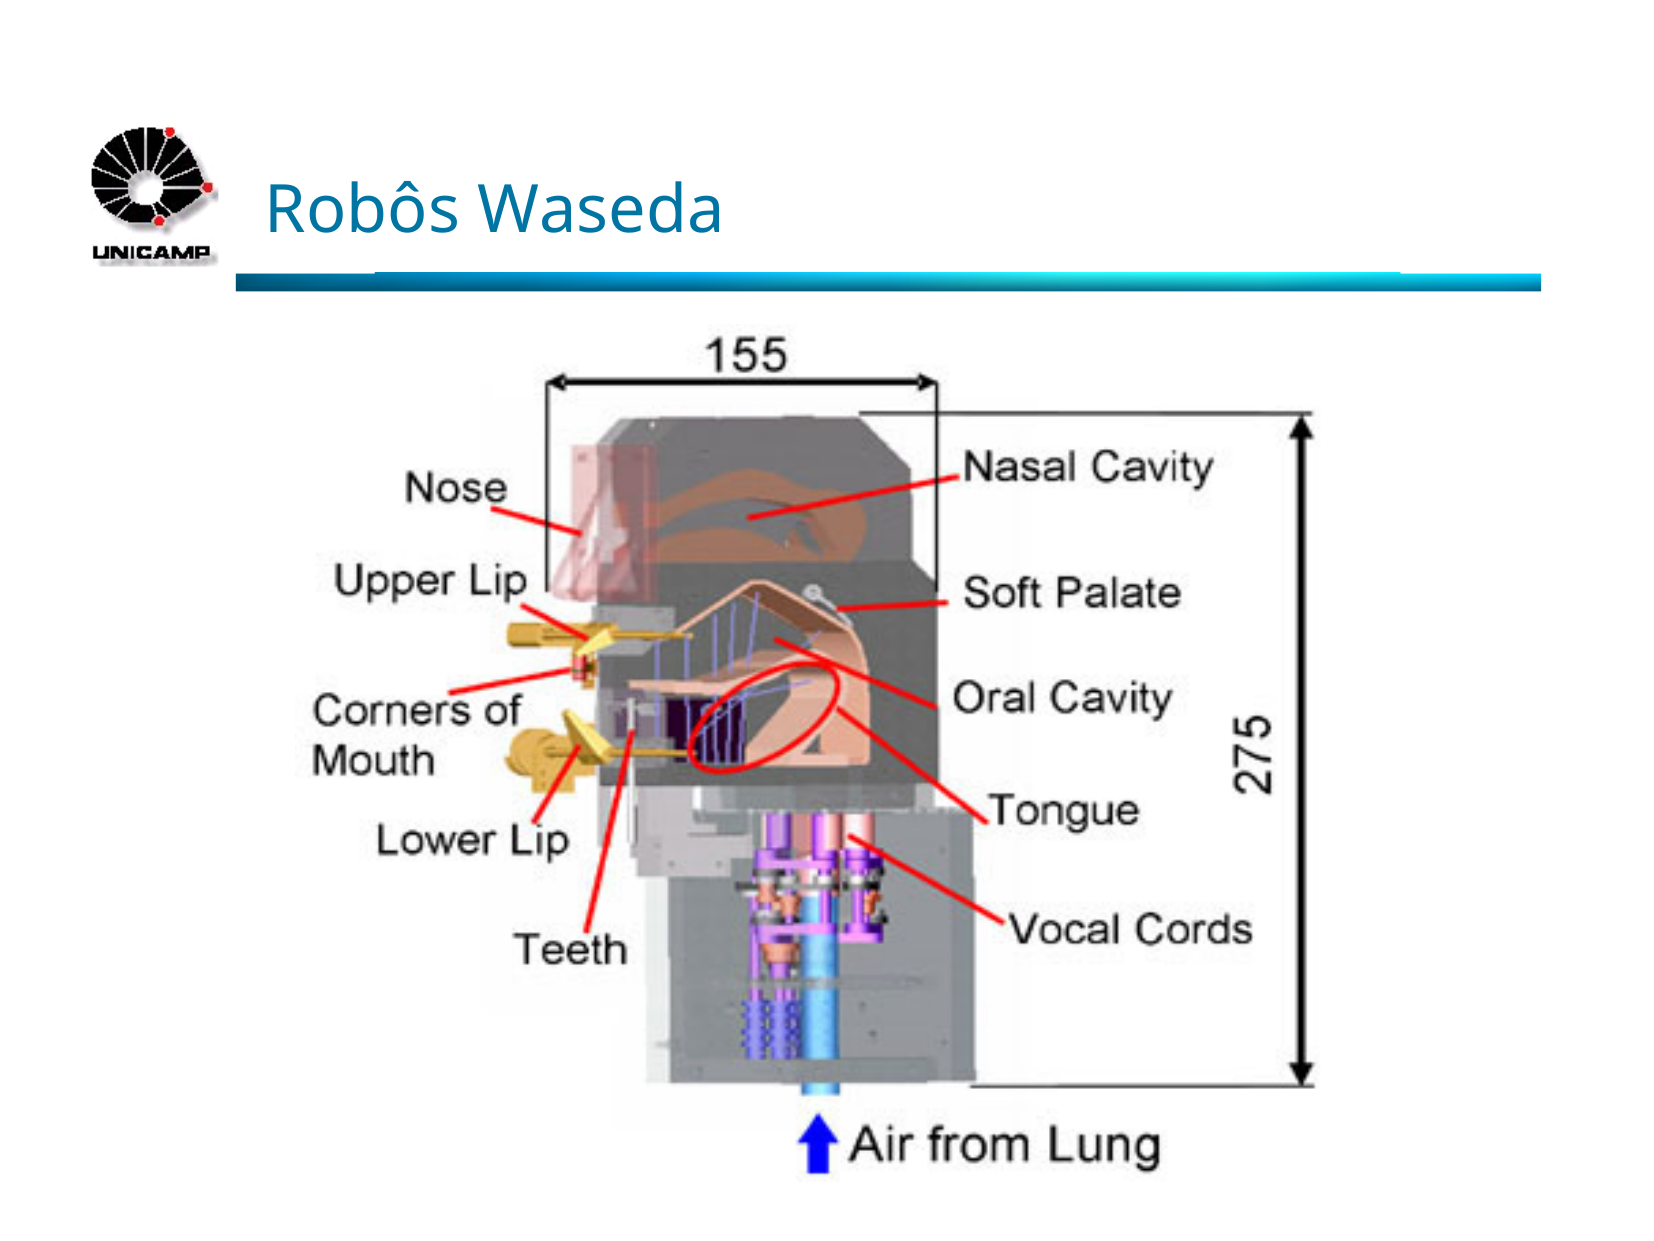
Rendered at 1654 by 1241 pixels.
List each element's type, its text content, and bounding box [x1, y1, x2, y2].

title Robôs Waseda [264, 42, 1534, 250]
picture [295, 324, 1329, 1182]
picture [125, 272, 1654, 295]
